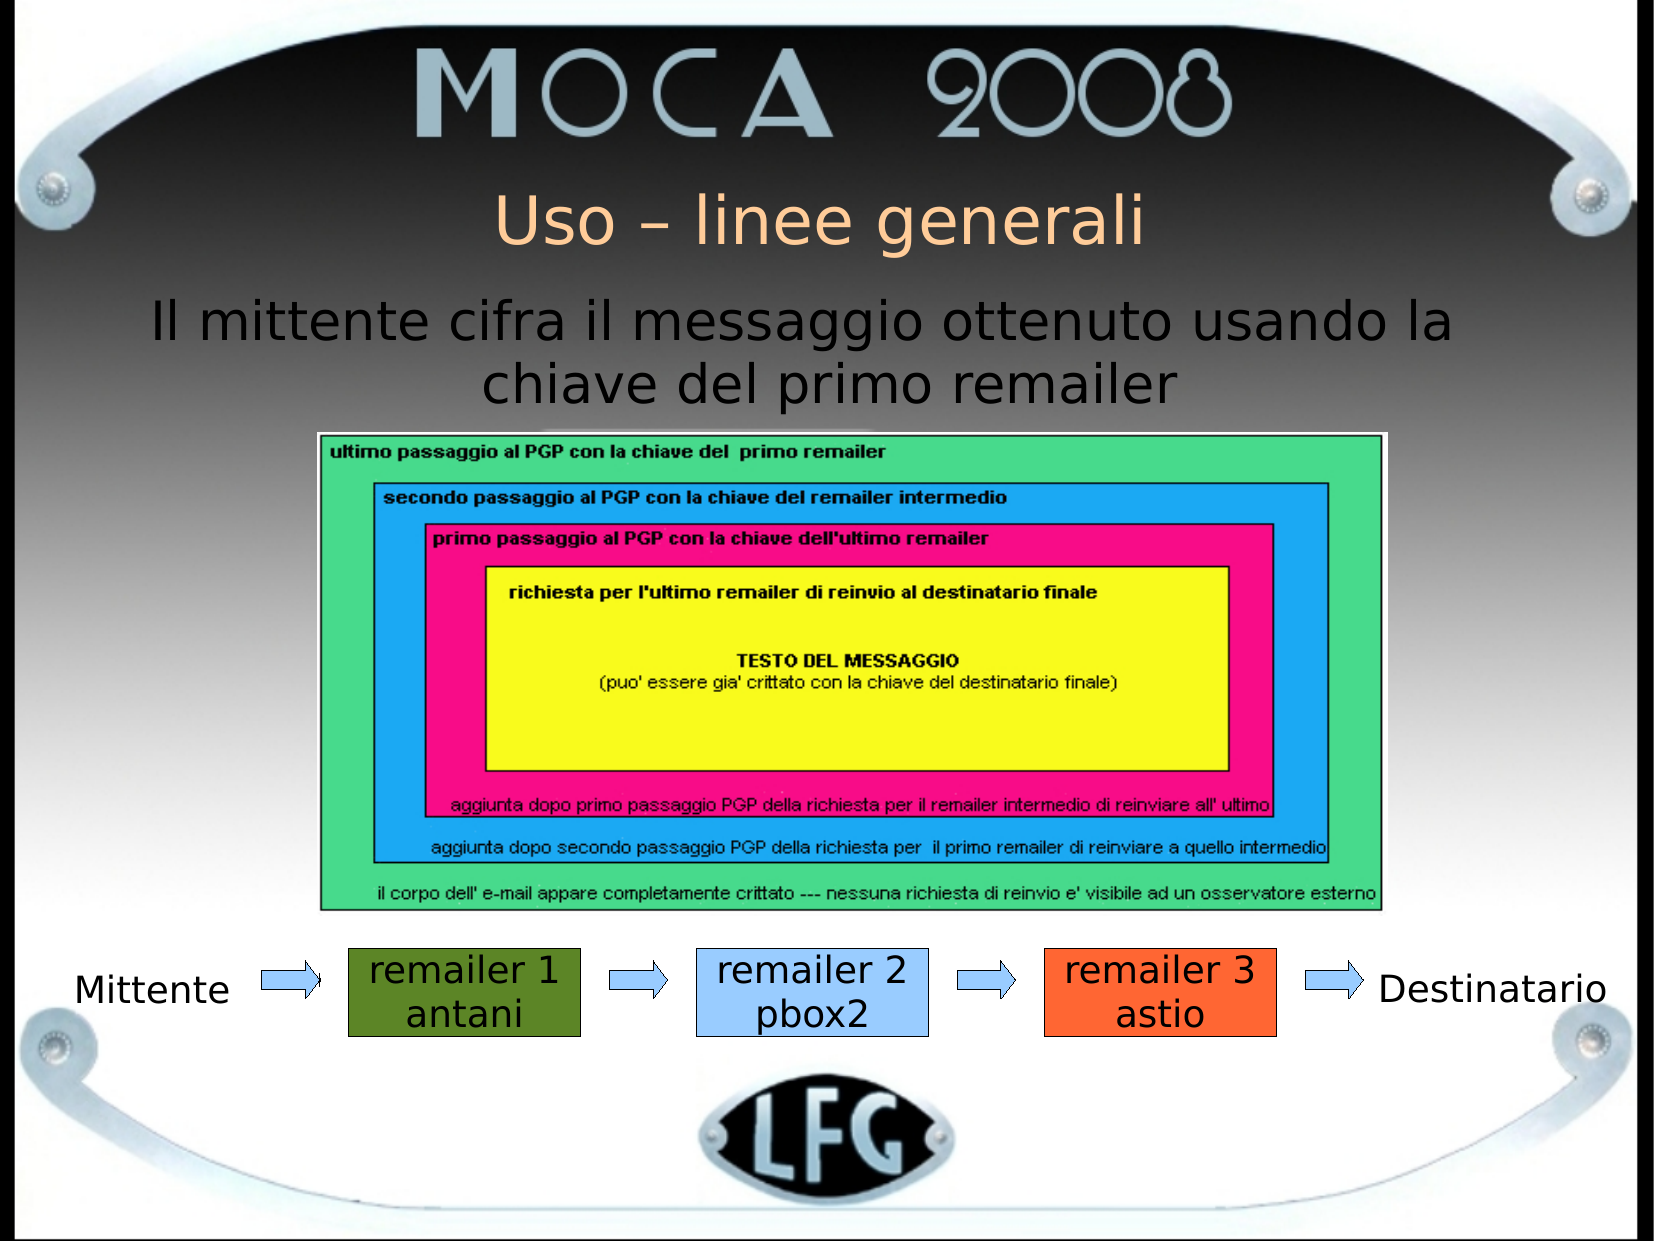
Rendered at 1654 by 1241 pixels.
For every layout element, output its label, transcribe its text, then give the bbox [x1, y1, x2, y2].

title Uso – linee generali [76, 117, 1565, 325]
text_box [609, 960, 668, 999]
text_box [1218, 960, 1538, 1047]
text_box remailer 3 astio [1044, 948, 1277, 1037]
text_box [261, 960, 321, 999]
list Il mittente cifra il messaggio ottenuto usando la chiave del primo remailer [82, 290, 1506, 509]
text_box remailer 1 antani [348, 948, 581, 1037]
text_box Destinatario [1363, 960, 1625, 1022]
text_box [957, 960, 1016, 999]
text_box Mittente [59, 961, 262, 1023]
picture [0, 0, 1654, 1241]
text_box remailer 2 pbox2 [696, 948, 929, 1037]
